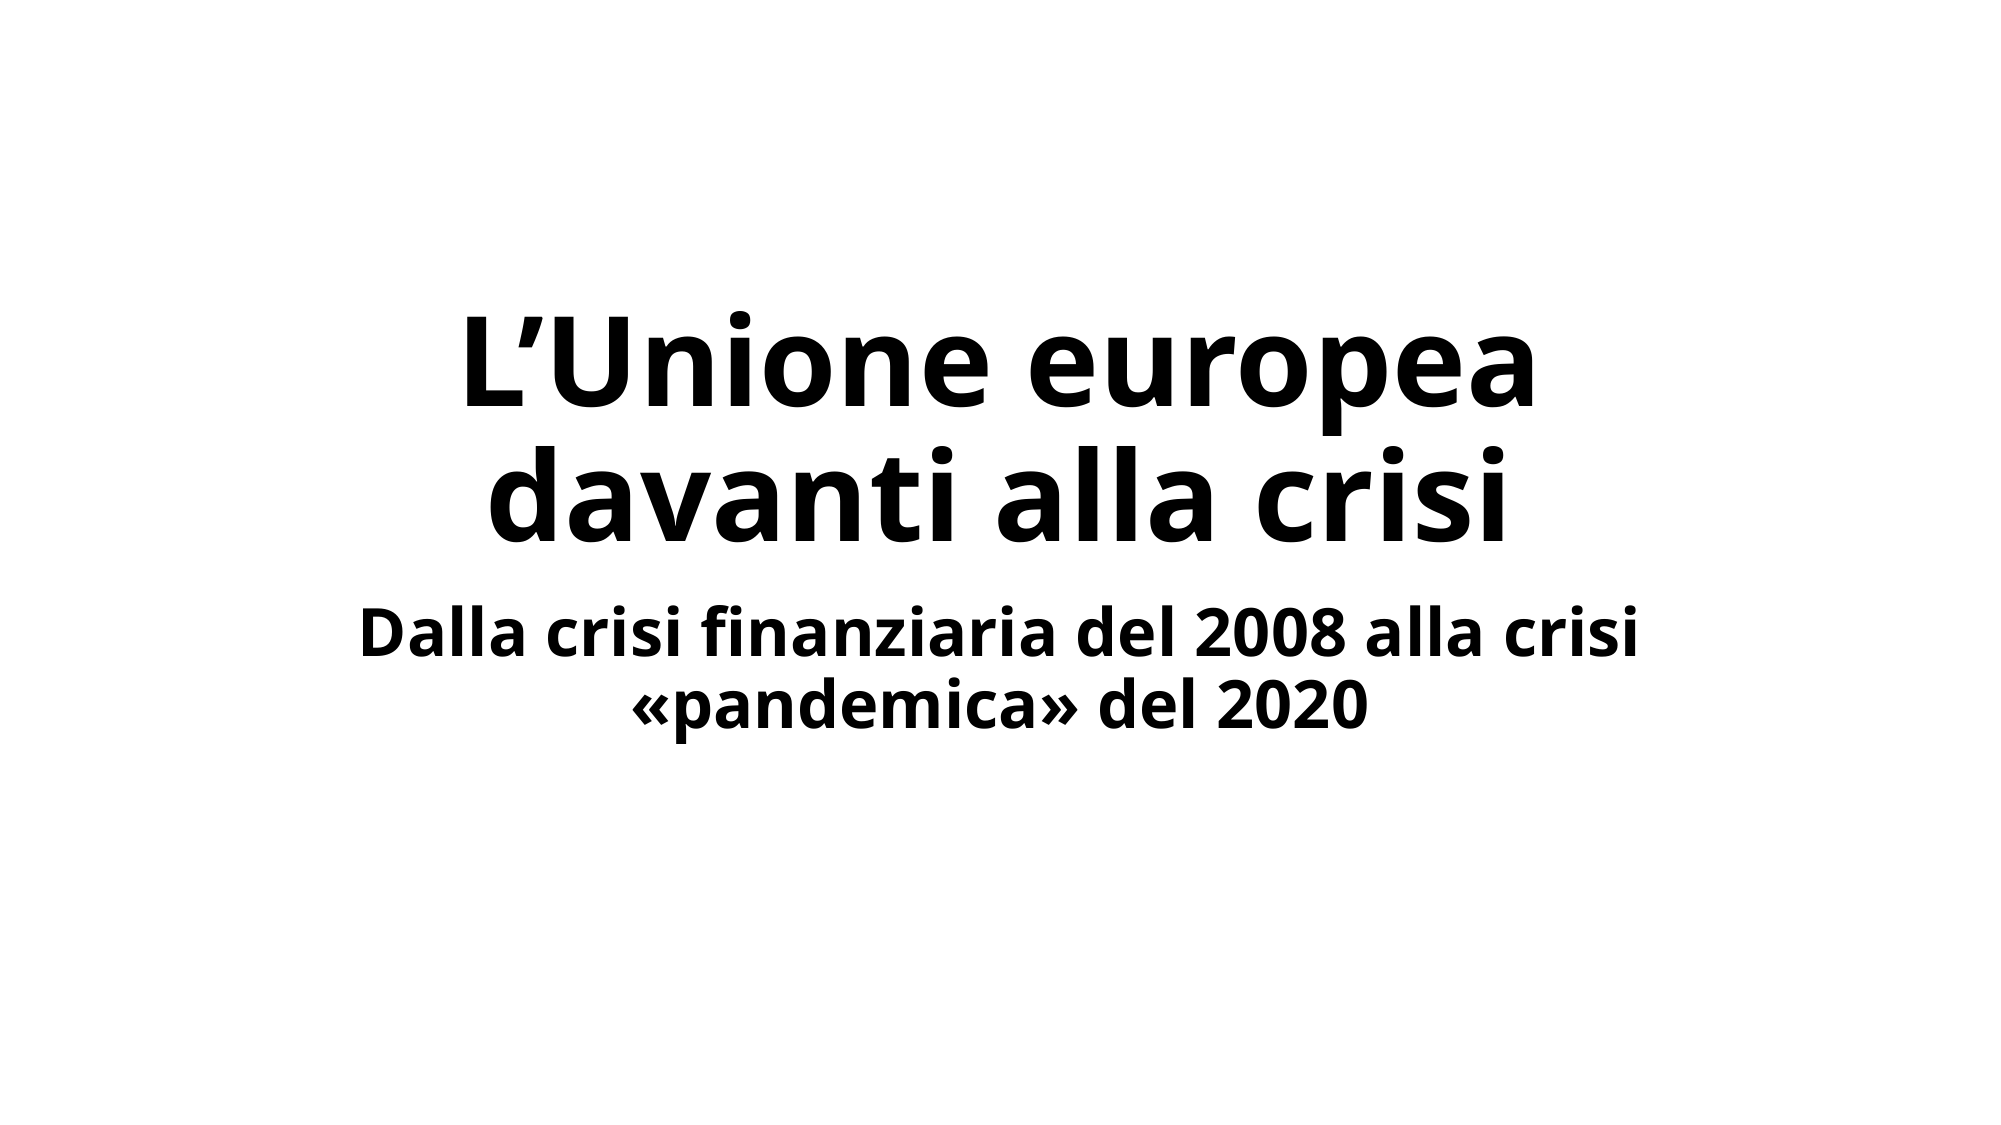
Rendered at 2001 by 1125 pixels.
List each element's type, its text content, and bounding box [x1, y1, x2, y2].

subtitle Dalla crisi finanziaria del 2008 alla crisi «pandemica» del 2020 [249, 590, 1750, 863]
title L’Unione europea davanti alla crisi [249, 184, 1750, 576]
